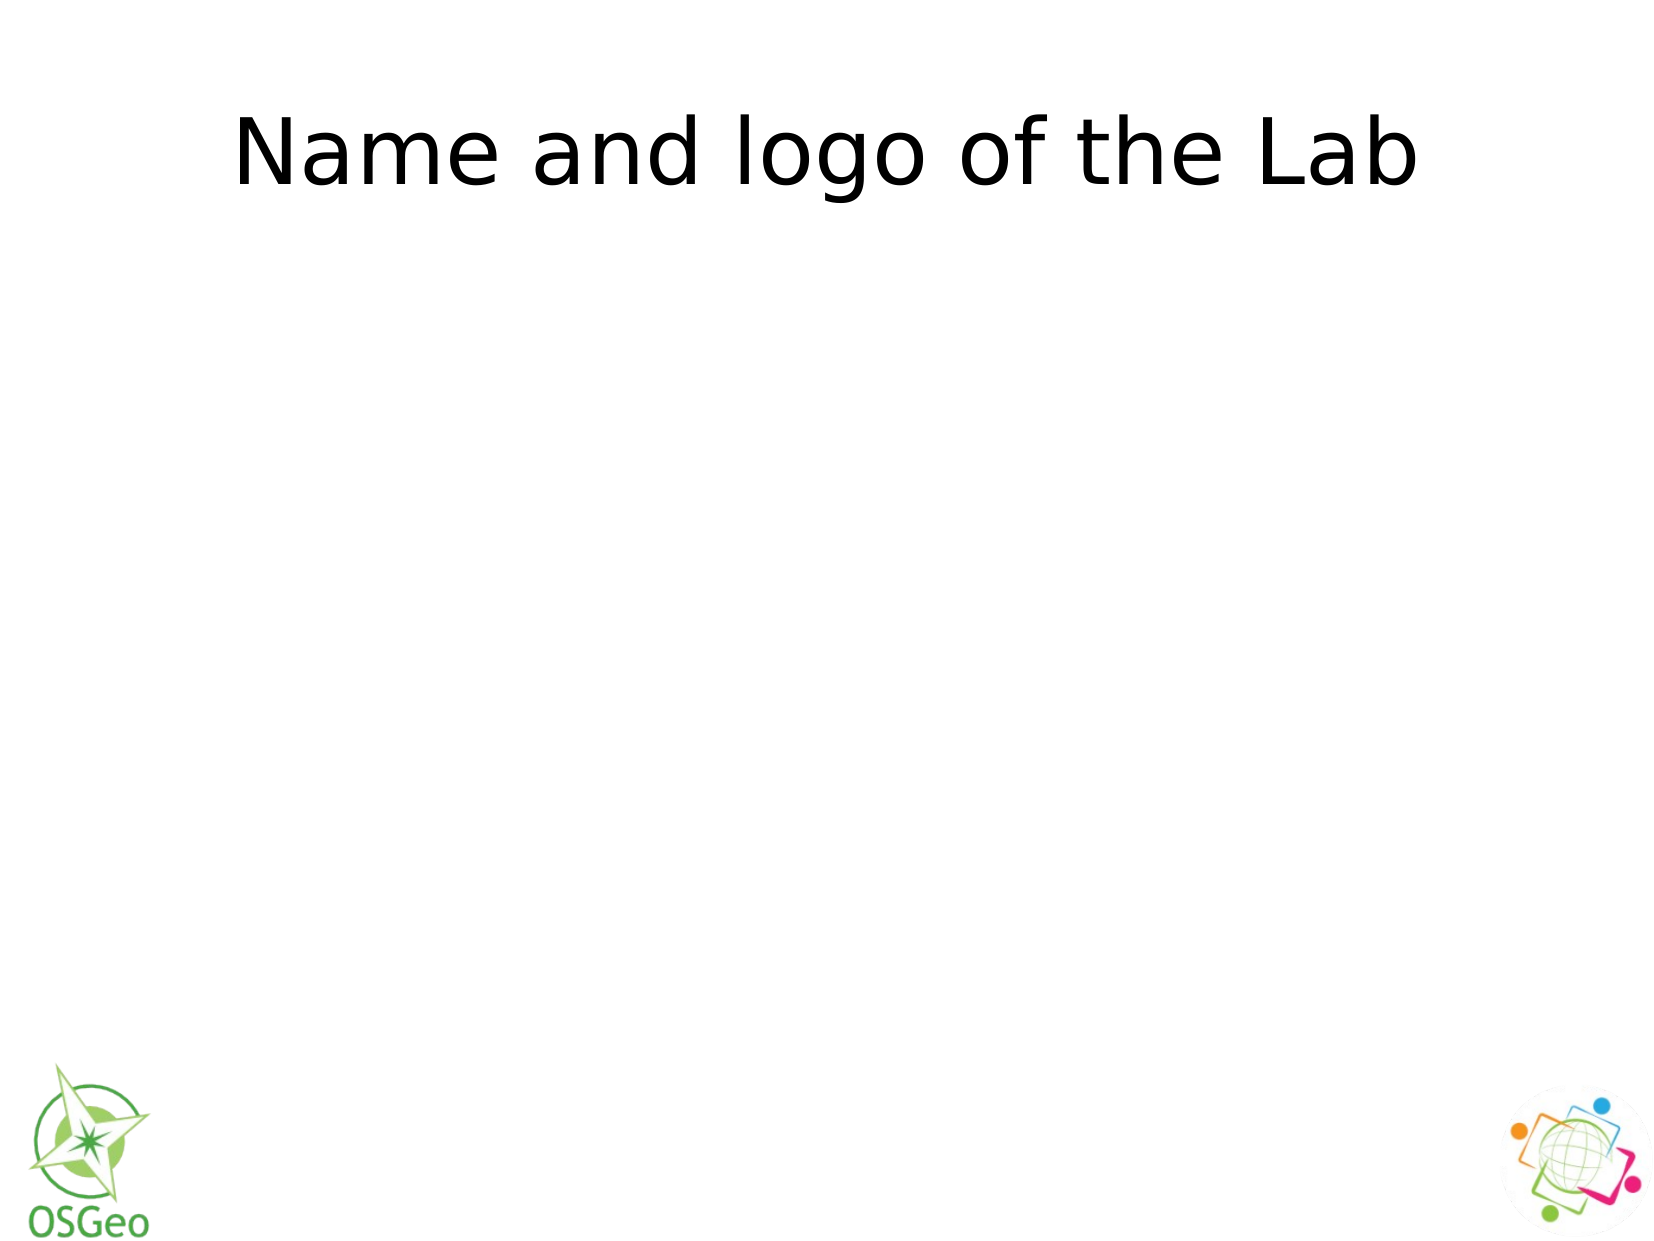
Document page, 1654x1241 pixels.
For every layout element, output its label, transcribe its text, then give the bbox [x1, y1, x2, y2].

picture [0, 1061, 178, 1239]
title Name and logo of the Lab [82, 49, 1571, 257]
picture [1499, 1084, 1654, 1238]
